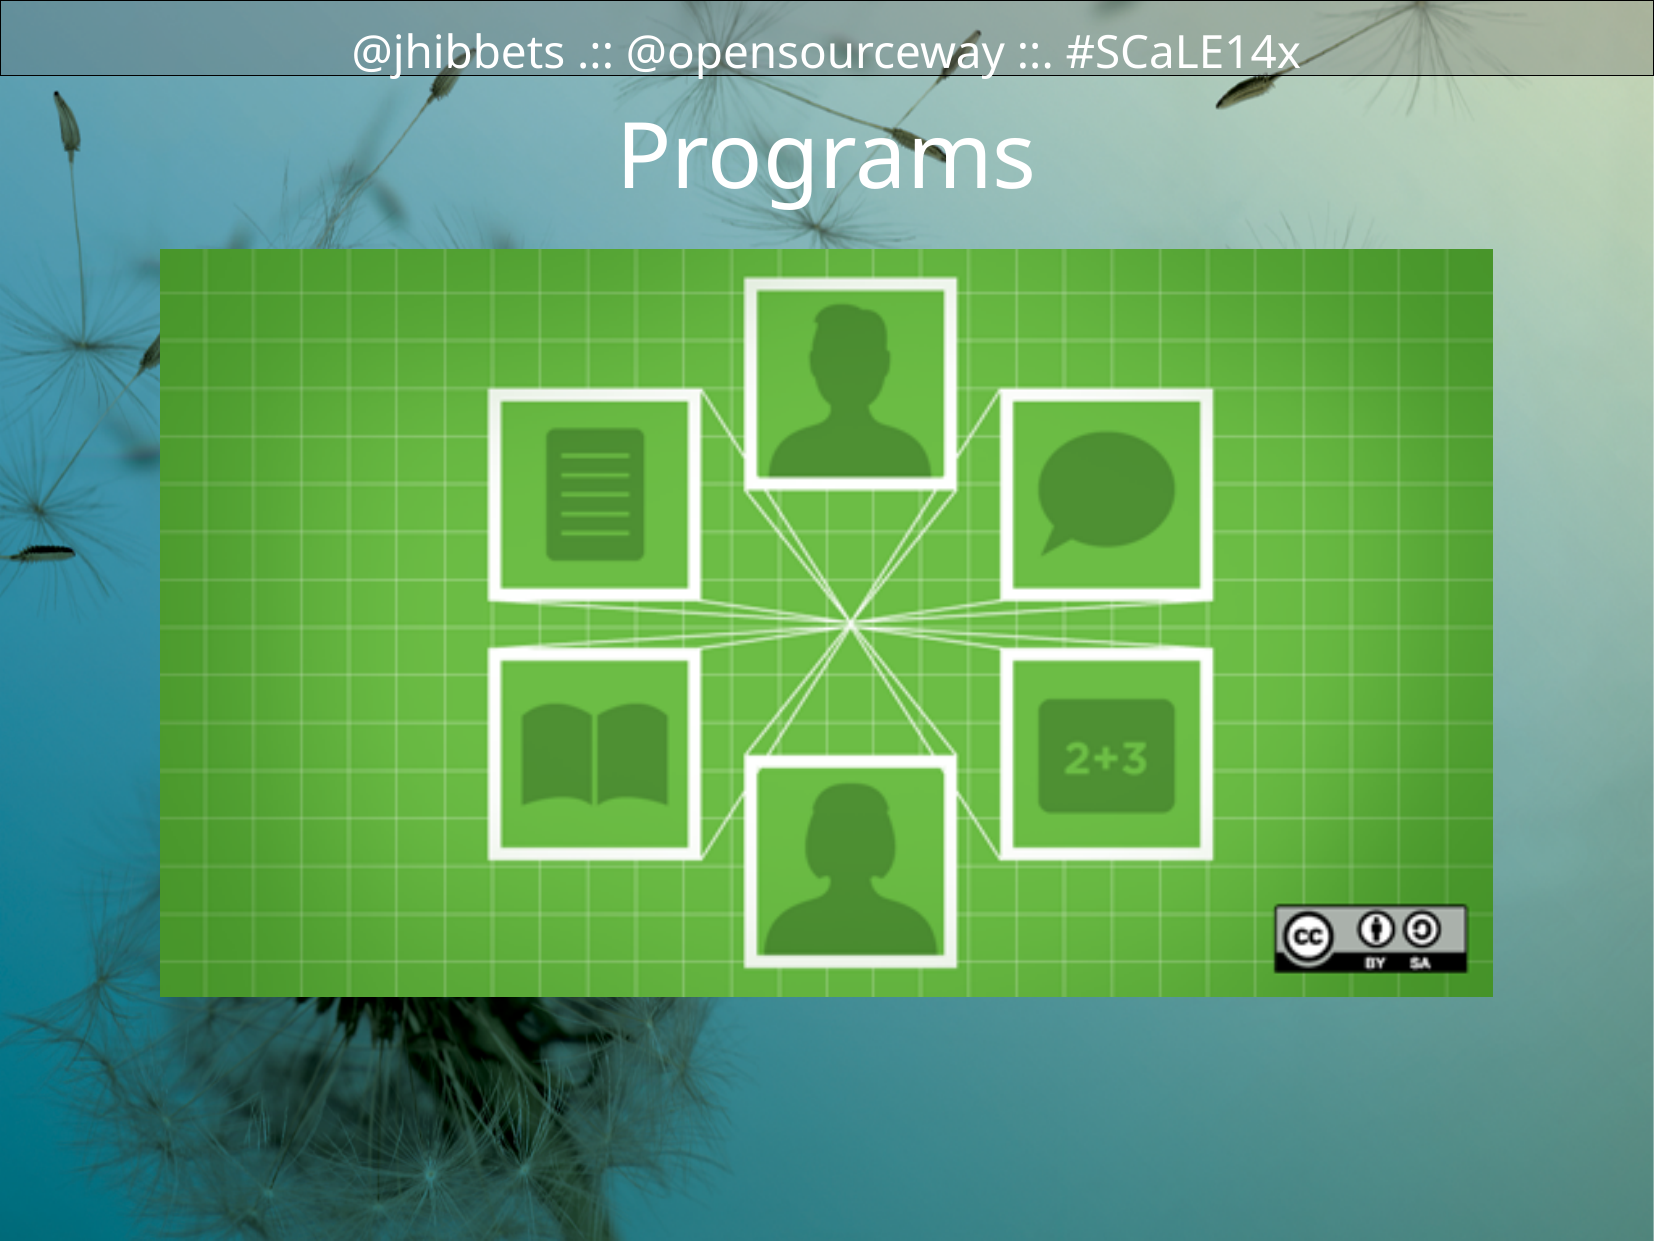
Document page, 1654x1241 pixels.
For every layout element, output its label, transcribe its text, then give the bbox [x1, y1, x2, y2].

title Programs [82, 49, 1571, 257]
picture [0, 76, 1654, 1241]
